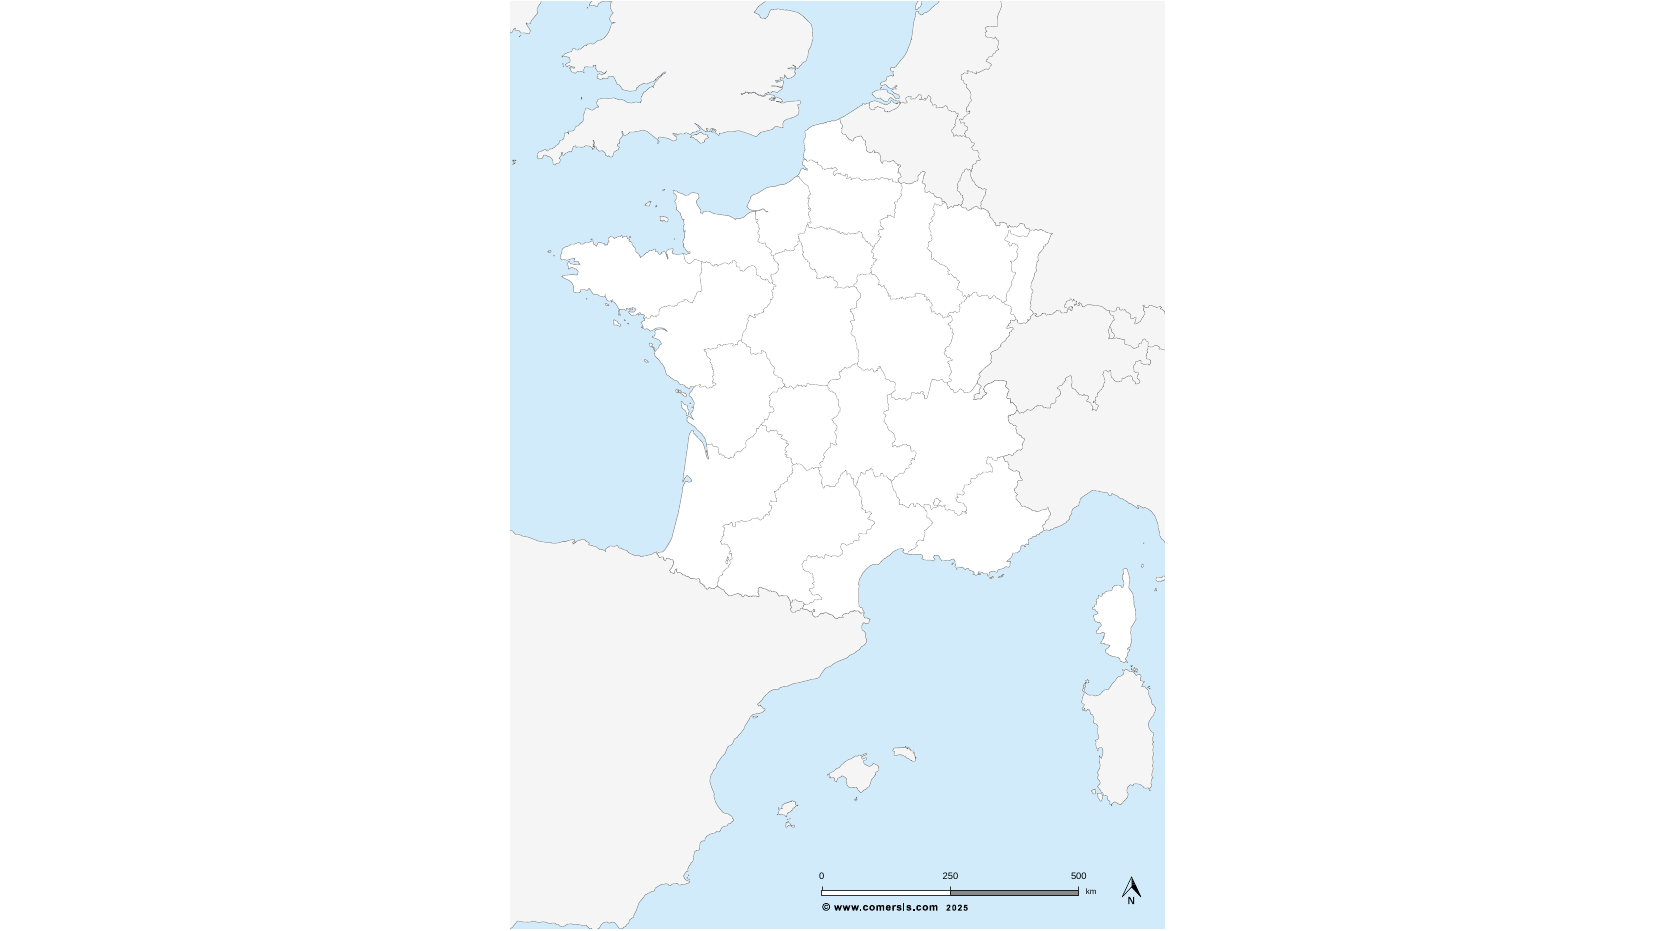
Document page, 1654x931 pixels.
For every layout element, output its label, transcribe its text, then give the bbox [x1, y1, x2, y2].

text_box 0 [819, 871, 825, 882]
text_box km [1085, 887, 1097, 897]
text_box [510, 1, 1165, 929]
text_box 500 [1070, 871, 1087, 882]
text_box 250 [942, 871, 959, 882]
